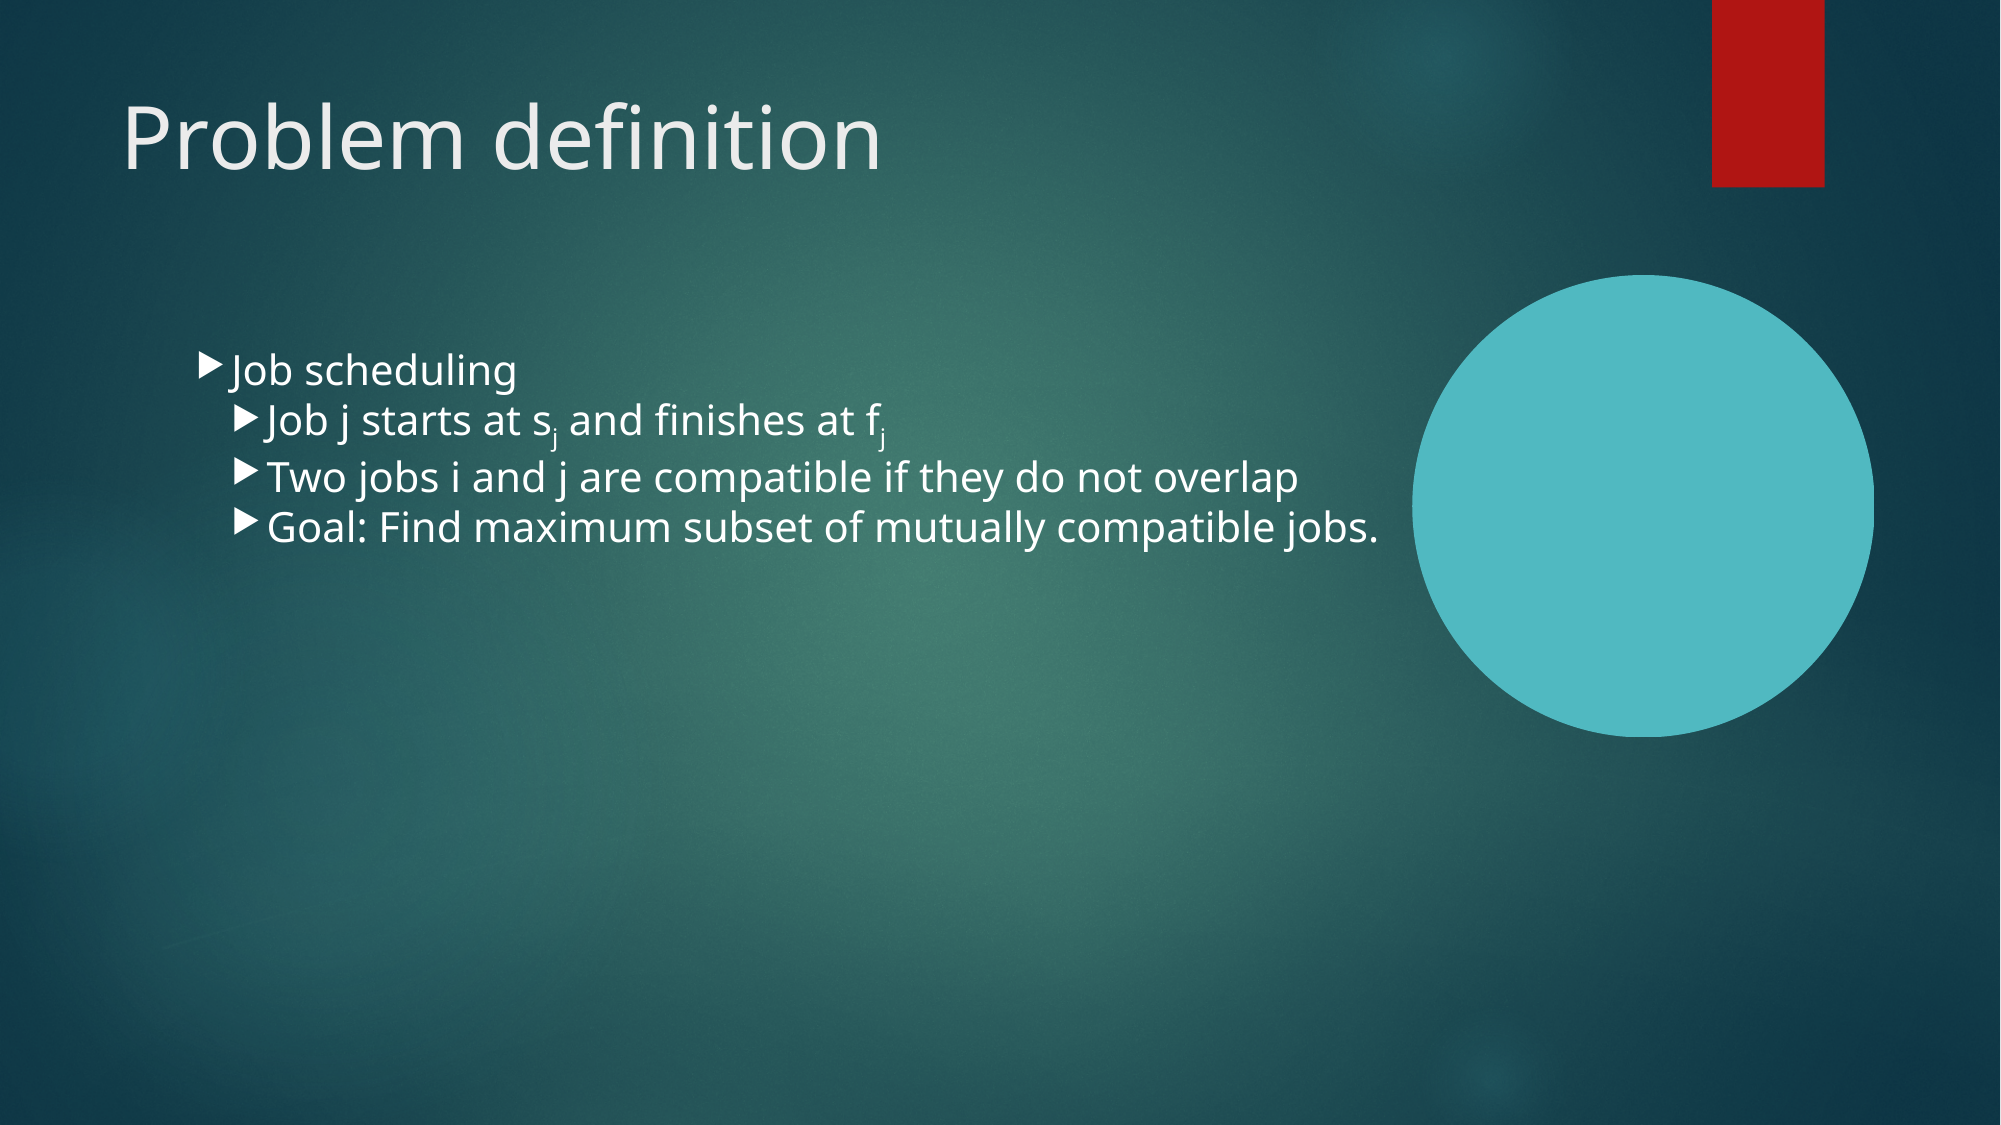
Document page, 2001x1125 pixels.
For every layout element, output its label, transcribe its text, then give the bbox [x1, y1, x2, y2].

text_box Job scheduling Job j starts at sj and finishes at fj Two jobs i and j are compatible if they do not overlap Goal: Find maximum subset of mutually compatible jobs. [181, 336, 1649, 1025]
text_box Problem definition [106, 74, 1649, 304]
picture [0, 0, 2001, 1125]
